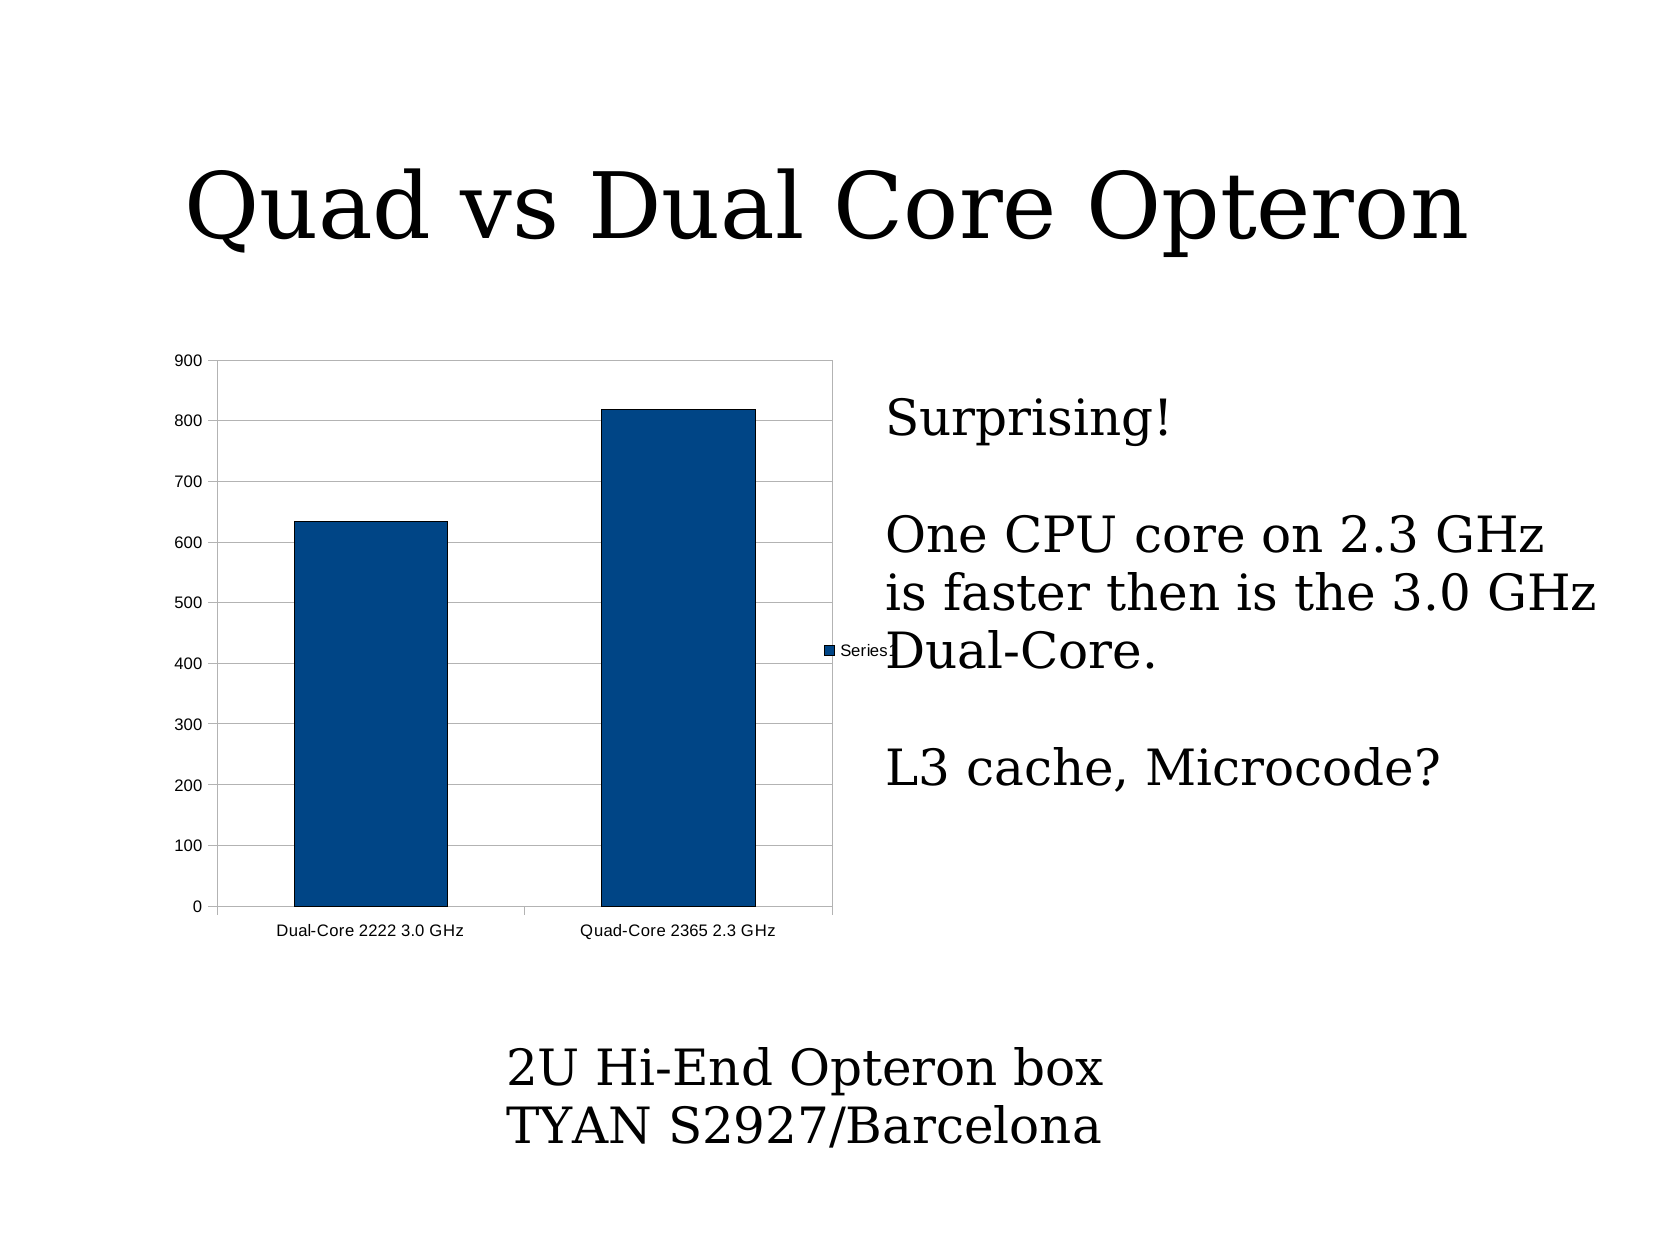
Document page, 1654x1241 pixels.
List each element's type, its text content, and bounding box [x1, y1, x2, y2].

title Quad vs Dual Core Opteron [121, 102, 1534, 311]
text_box 2U Hi-End Opteron box TYAN S2927/Barcelona [505, 1039, 1121, 1156]
chart [159, 338, 906, 965]
text_box Surprising! One CPU core on 2.3 GHz is faster then is the 3.0 GHz Dual-Core. L3 cache, Microcode? [885, 389, 1598, 798]
